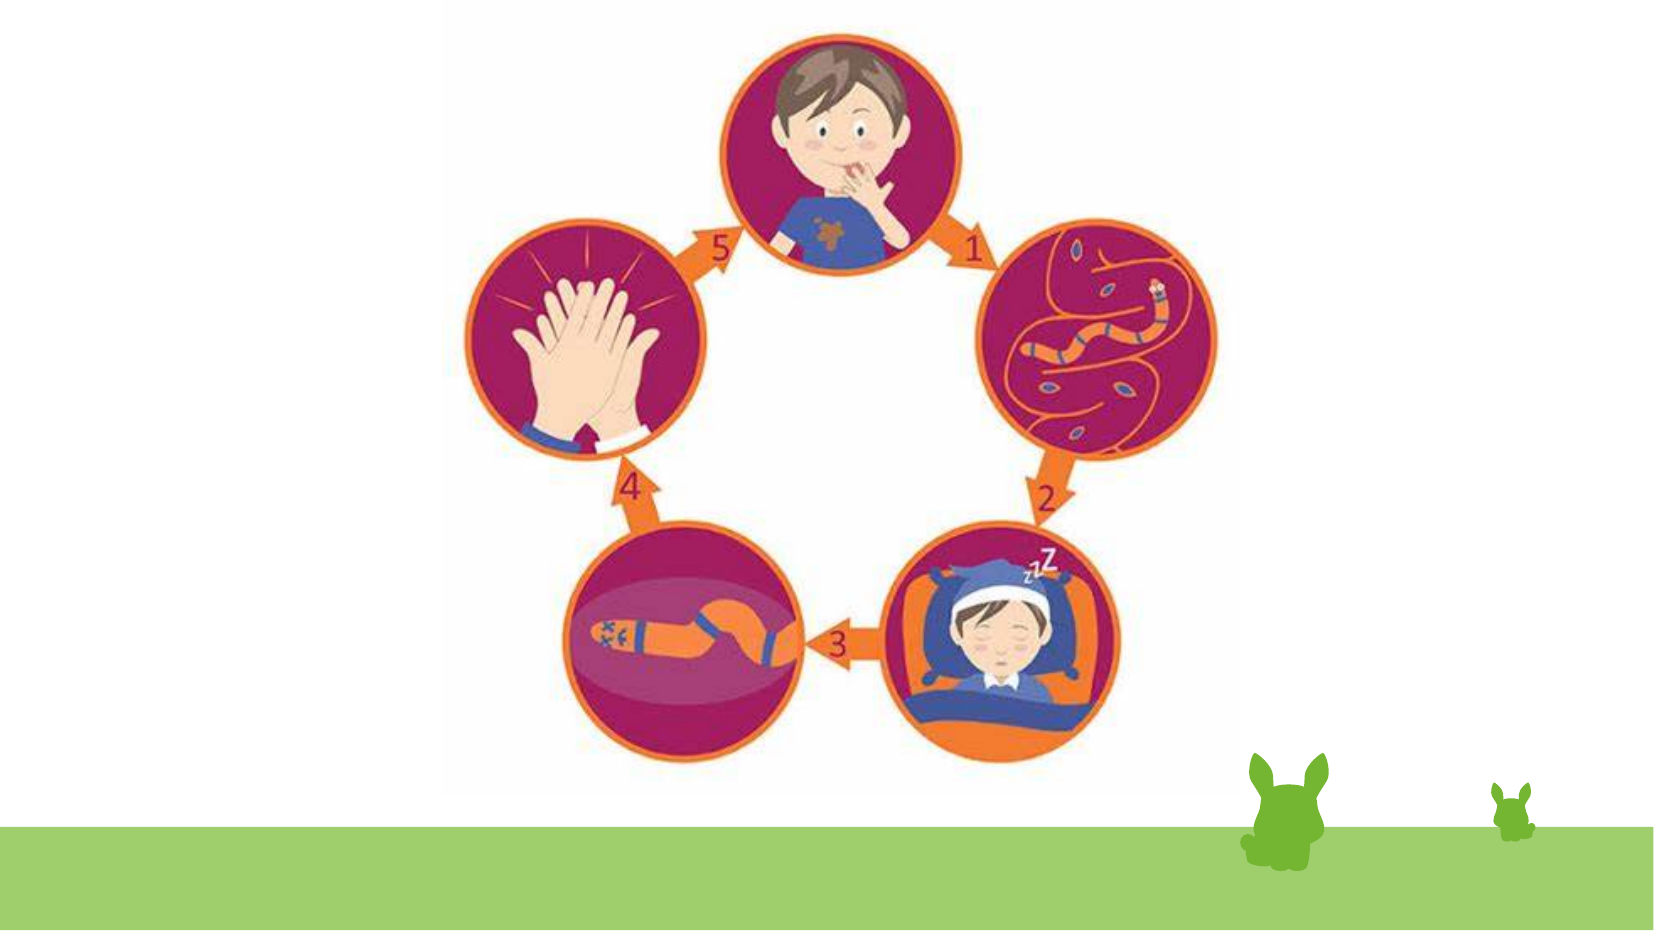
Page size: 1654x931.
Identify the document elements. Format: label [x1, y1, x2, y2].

picture [442, 0, 1241, 798]
